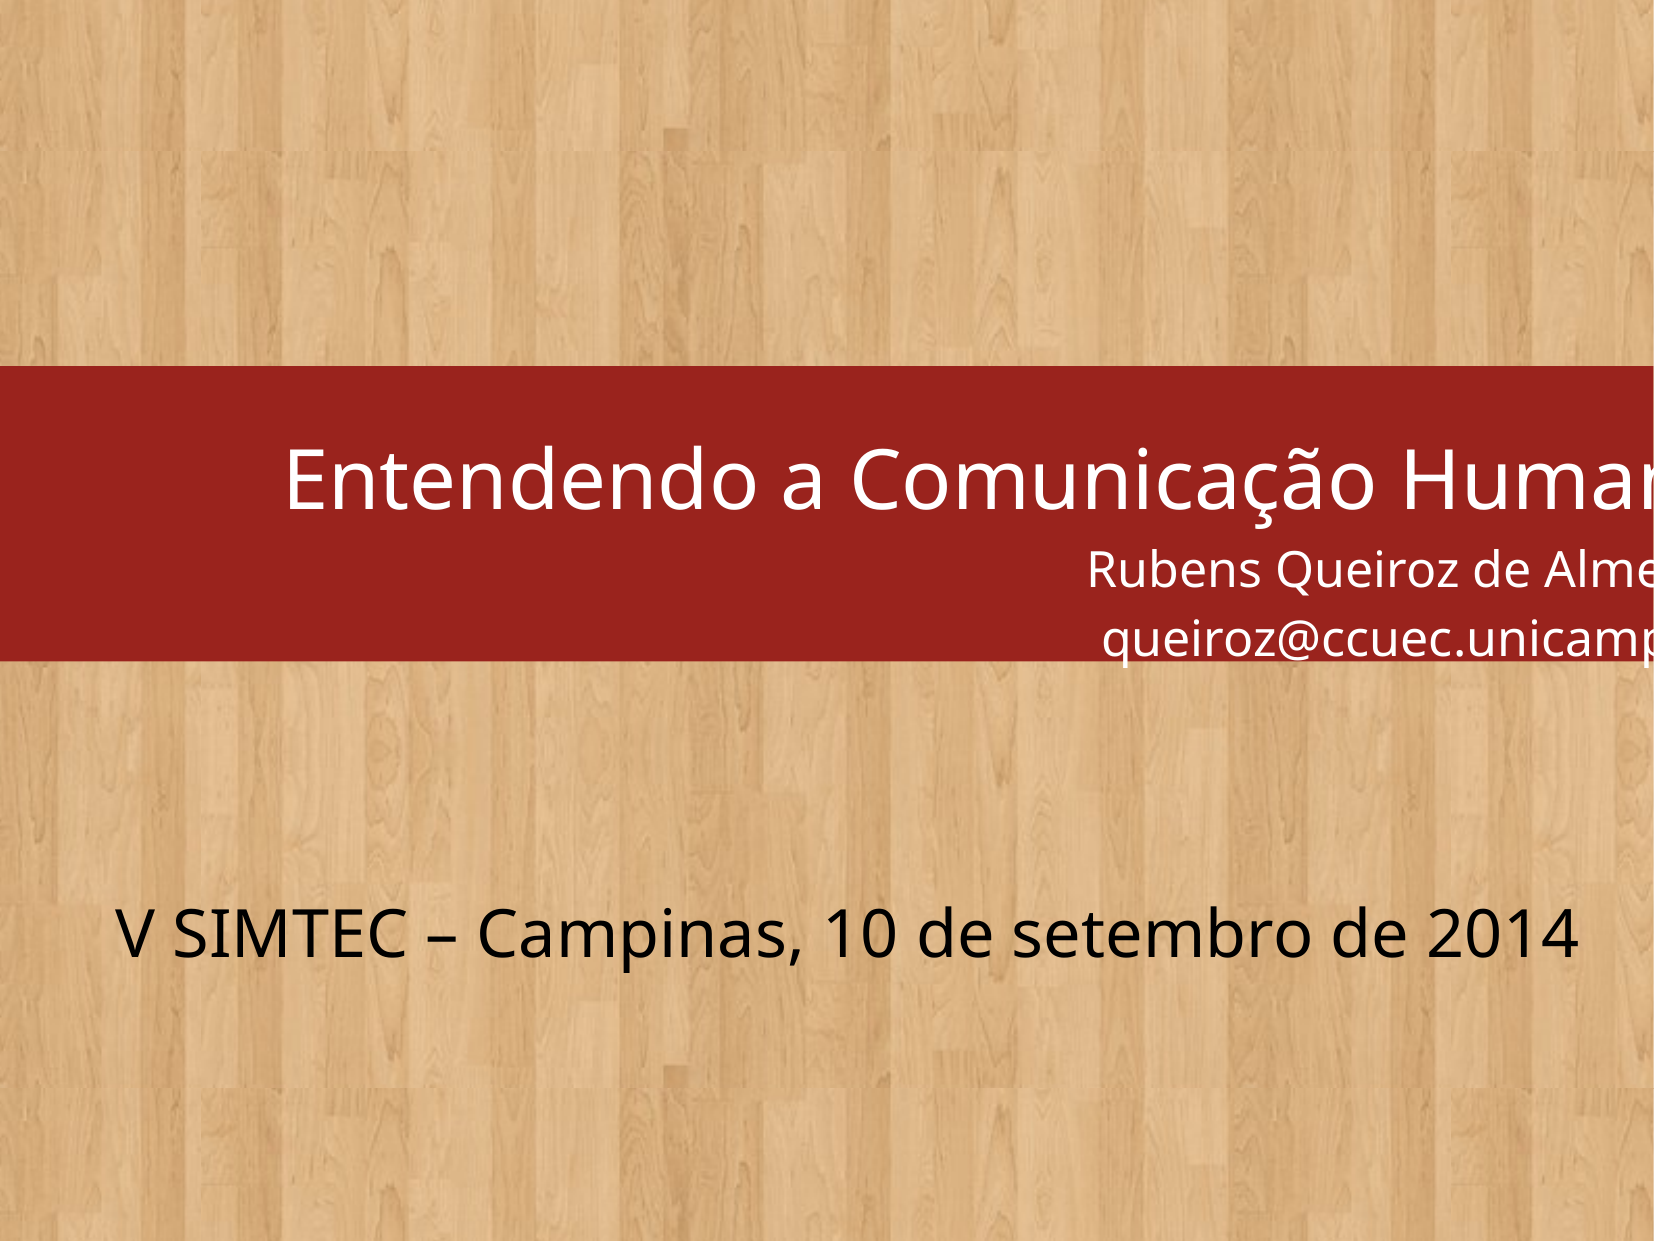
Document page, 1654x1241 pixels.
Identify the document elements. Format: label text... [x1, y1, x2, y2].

picture [0, 0, 1654, 366]
text_box [1648, 653, 1654, 662]
text_box [1643, 563, 1654, 571]
text_box V SIMTEC – Campinas, 10 de setembro de 2014 [100, 878, 1557, 961]
text_box [1108, 632, 1123, 653]
text_box [1643, 574, 1654, 584]
picture [0, 662, 1654, 1241]
subtitle [82, 49, 1571, 366]
text_box Entendendo a Comunicação Humana Rubens Queiroz de Almeida queiroz@ccuec.unicamp.br [267, 413, 1635, 612]
text_box [0, 366, 1654, 662]
text_box [1649, 633, 1654, 652]
subtitle [82, 662, 1571, 1109]
subtitle [1557, 917, 1565, 941]
